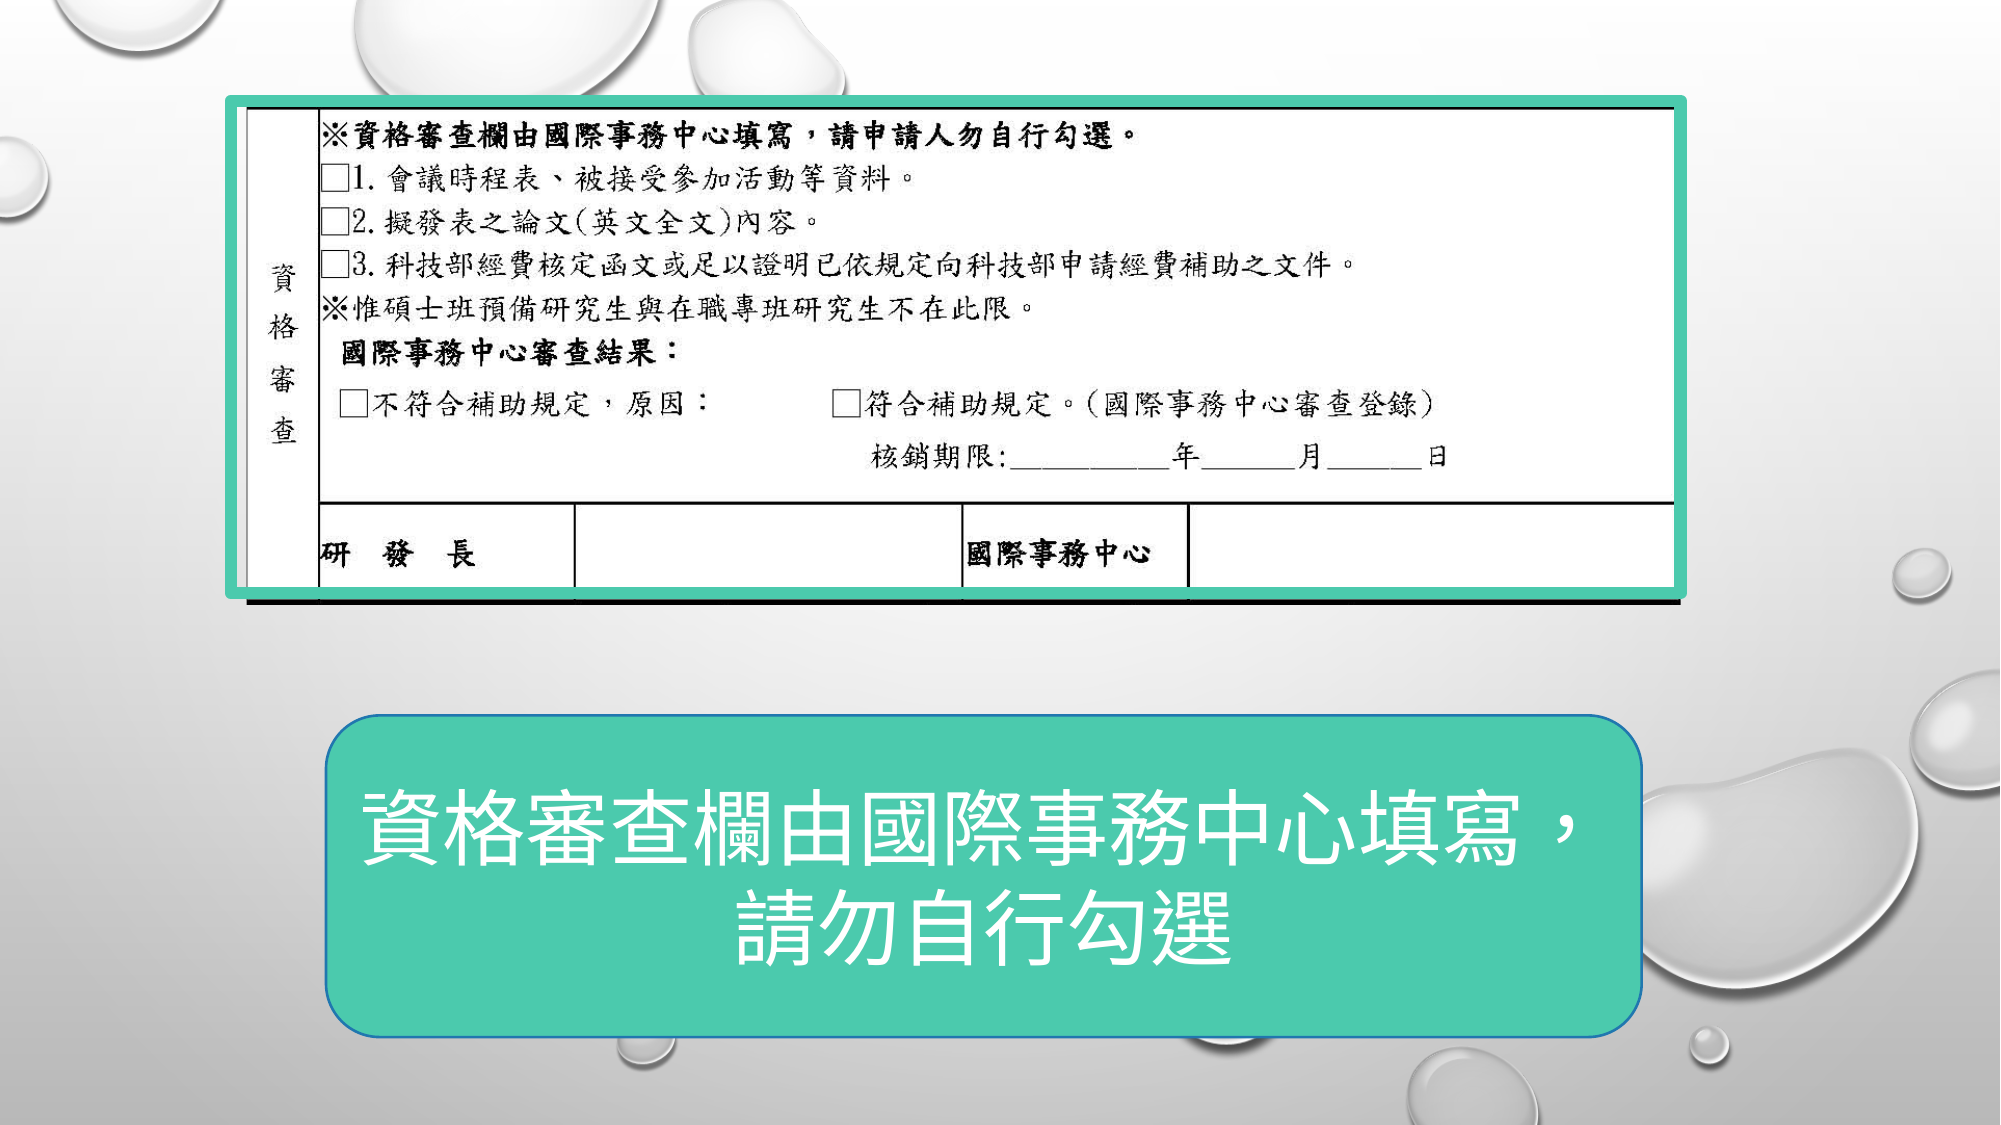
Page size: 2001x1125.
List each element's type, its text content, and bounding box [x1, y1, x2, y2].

picture [246, 599, 1681, 605]
text_box 資格審查欄由國際事務中心填寫，請勿自行勾選 [325, 715, 1642, 1038]
picture [246, 107, 1674, 587]
